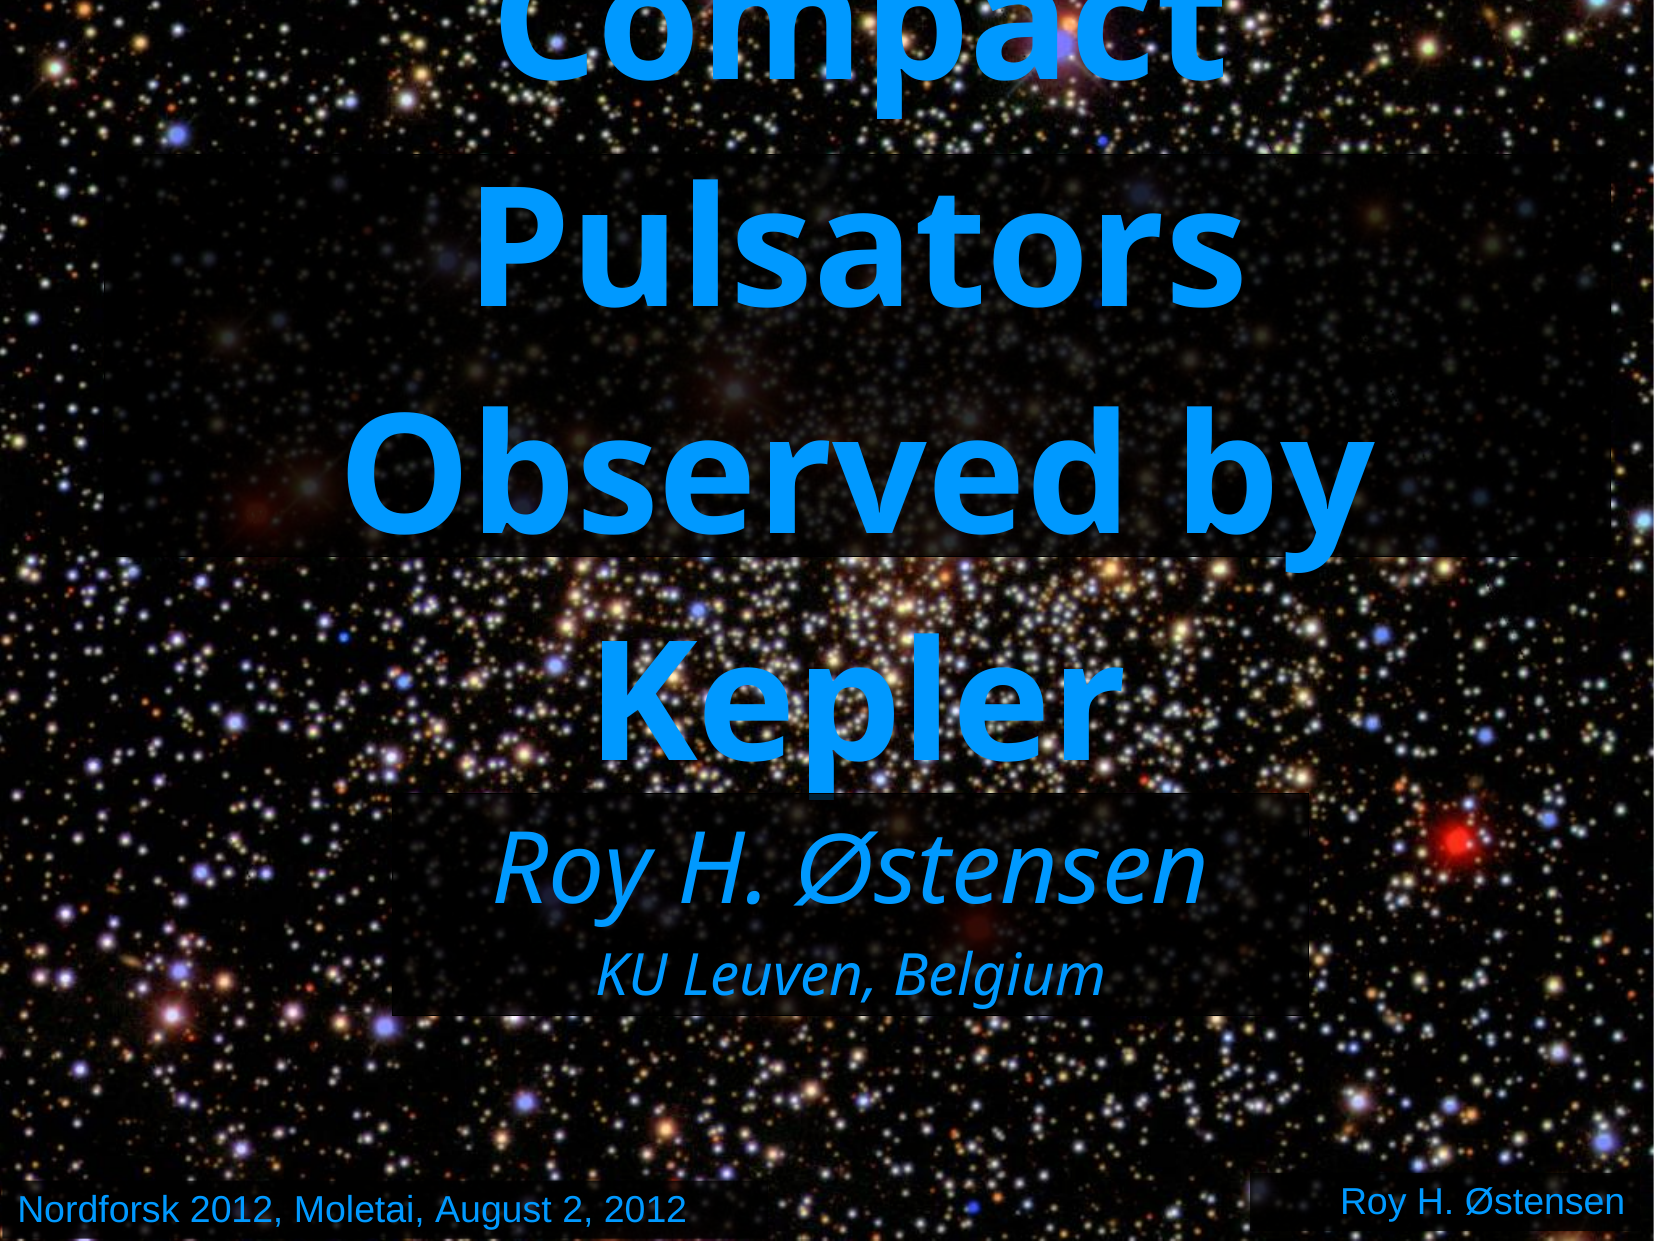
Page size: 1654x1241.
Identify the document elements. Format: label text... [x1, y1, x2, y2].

picture [902, 6, 937, 60]
text_box Compact Pulsators Observed by Kepler [104, 154, 1611, 557]
picture [630, 6, 667, 61]
picture [1002, 37, 1032, 62]
picture [0, 0, 1654, 1241]
text_box Roy H. Østensen KU Leuven, Belgium [392, 793, 1309, 1016]
